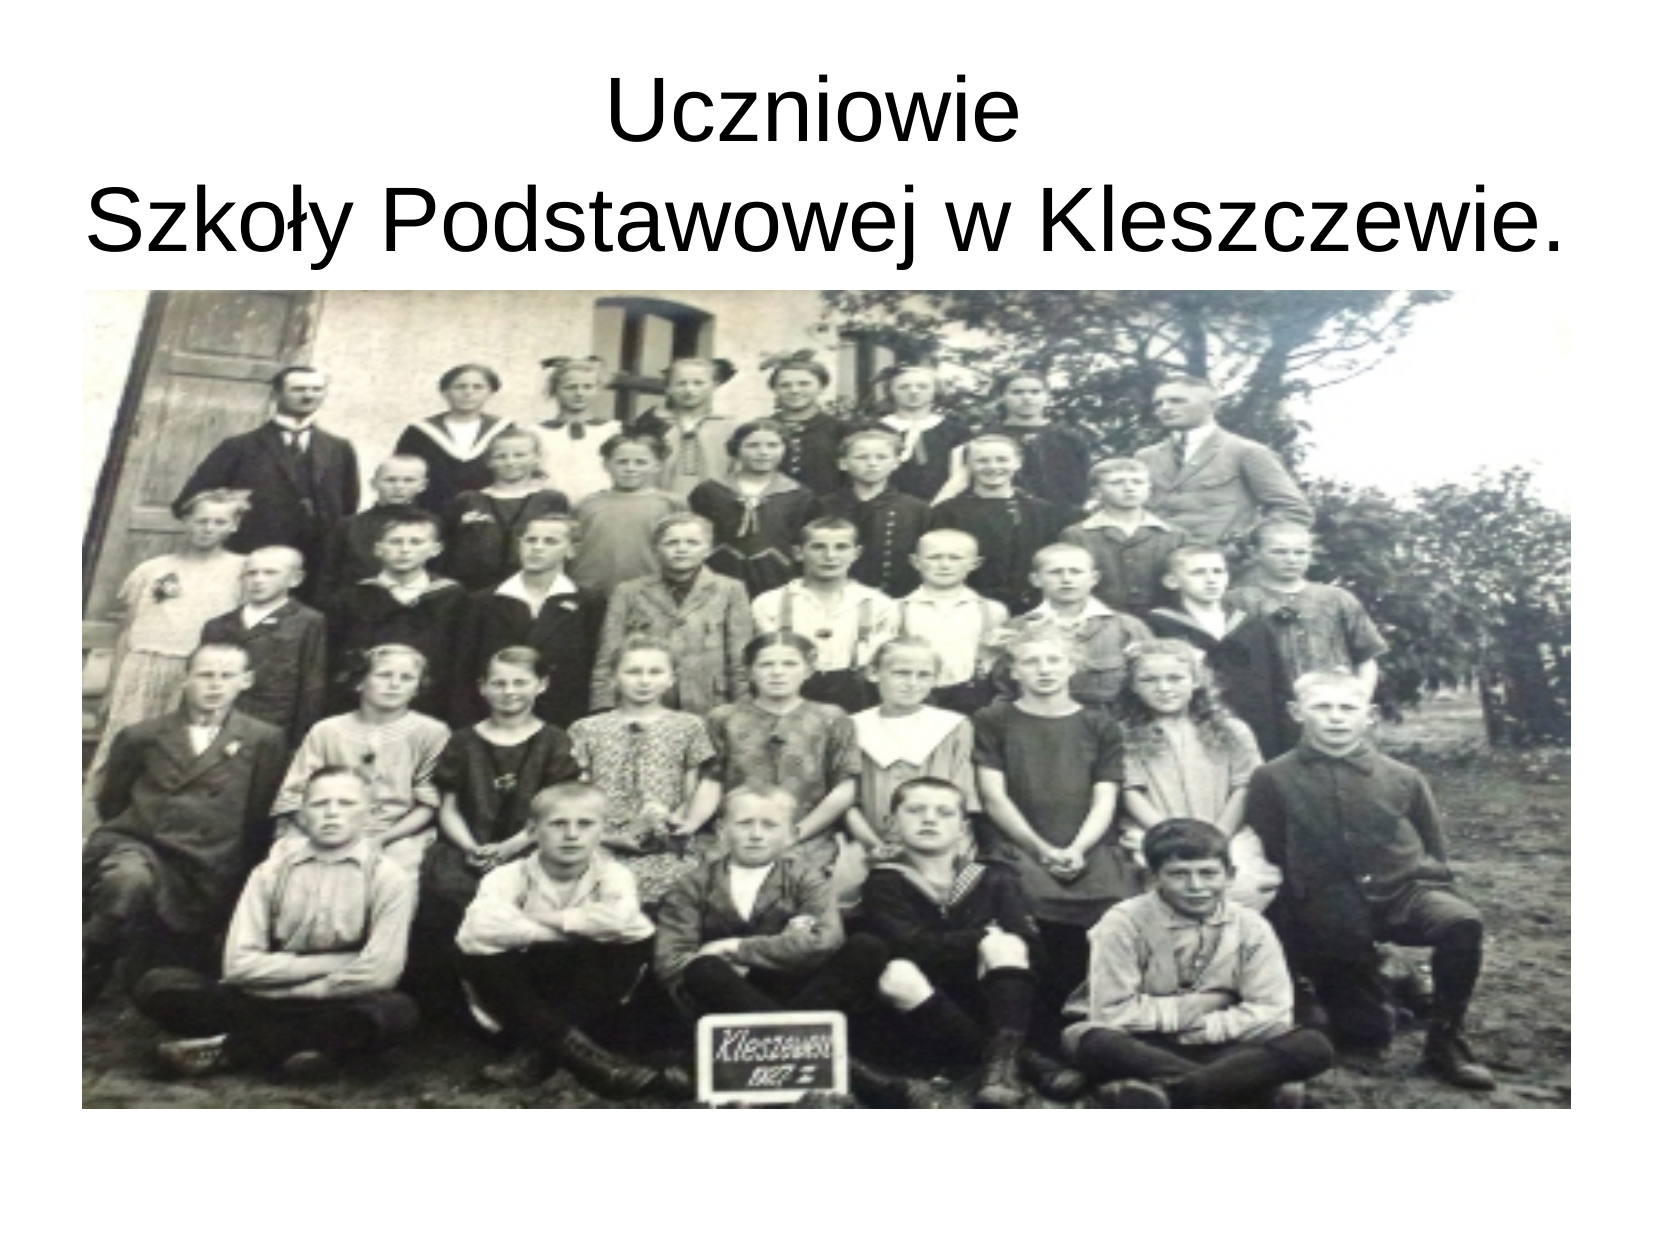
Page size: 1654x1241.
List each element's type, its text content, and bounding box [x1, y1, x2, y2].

picture [82, 290, 1571, 1109]
title Uczniowie Szkoły Podstawowej w Kleszczewie. [82, 49, 1571, 257]
